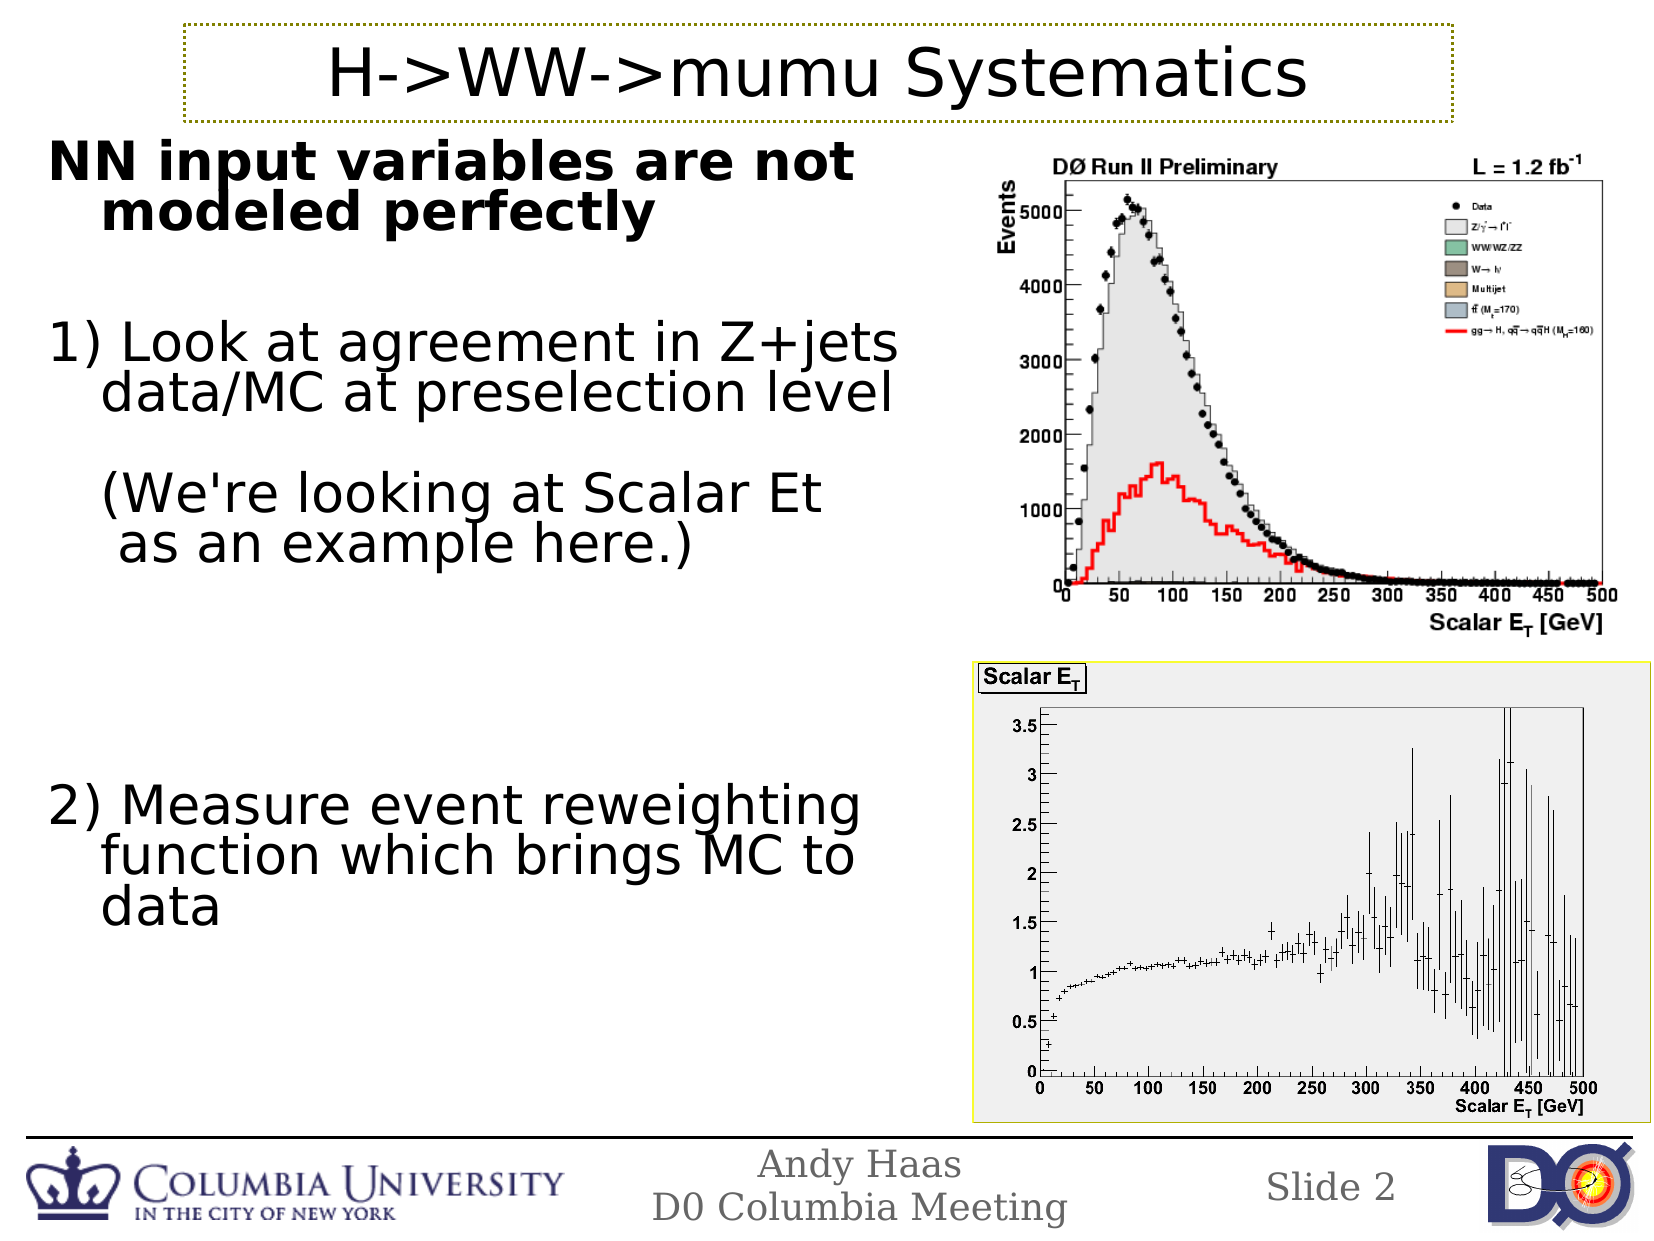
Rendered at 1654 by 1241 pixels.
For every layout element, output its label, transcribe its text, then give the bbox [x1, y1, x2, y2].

picture [988, 139, 1636, 644]
title H->WW->mumu Systematics [184, 24, 1453, 122]
picture [26, 1146, 565, 1220]
picture [972, 661, 1651, 1123]
list NN input variables are not modeled perfectly 1) Look at agreement in Z+jets data/MC at preselection level (We're looking at Scalar Et as an example here.) 2) Measure event reweighting function which brings MC to data [30, 140, 851, 1125]
picture [1479, 1140, 1639, 1233]
